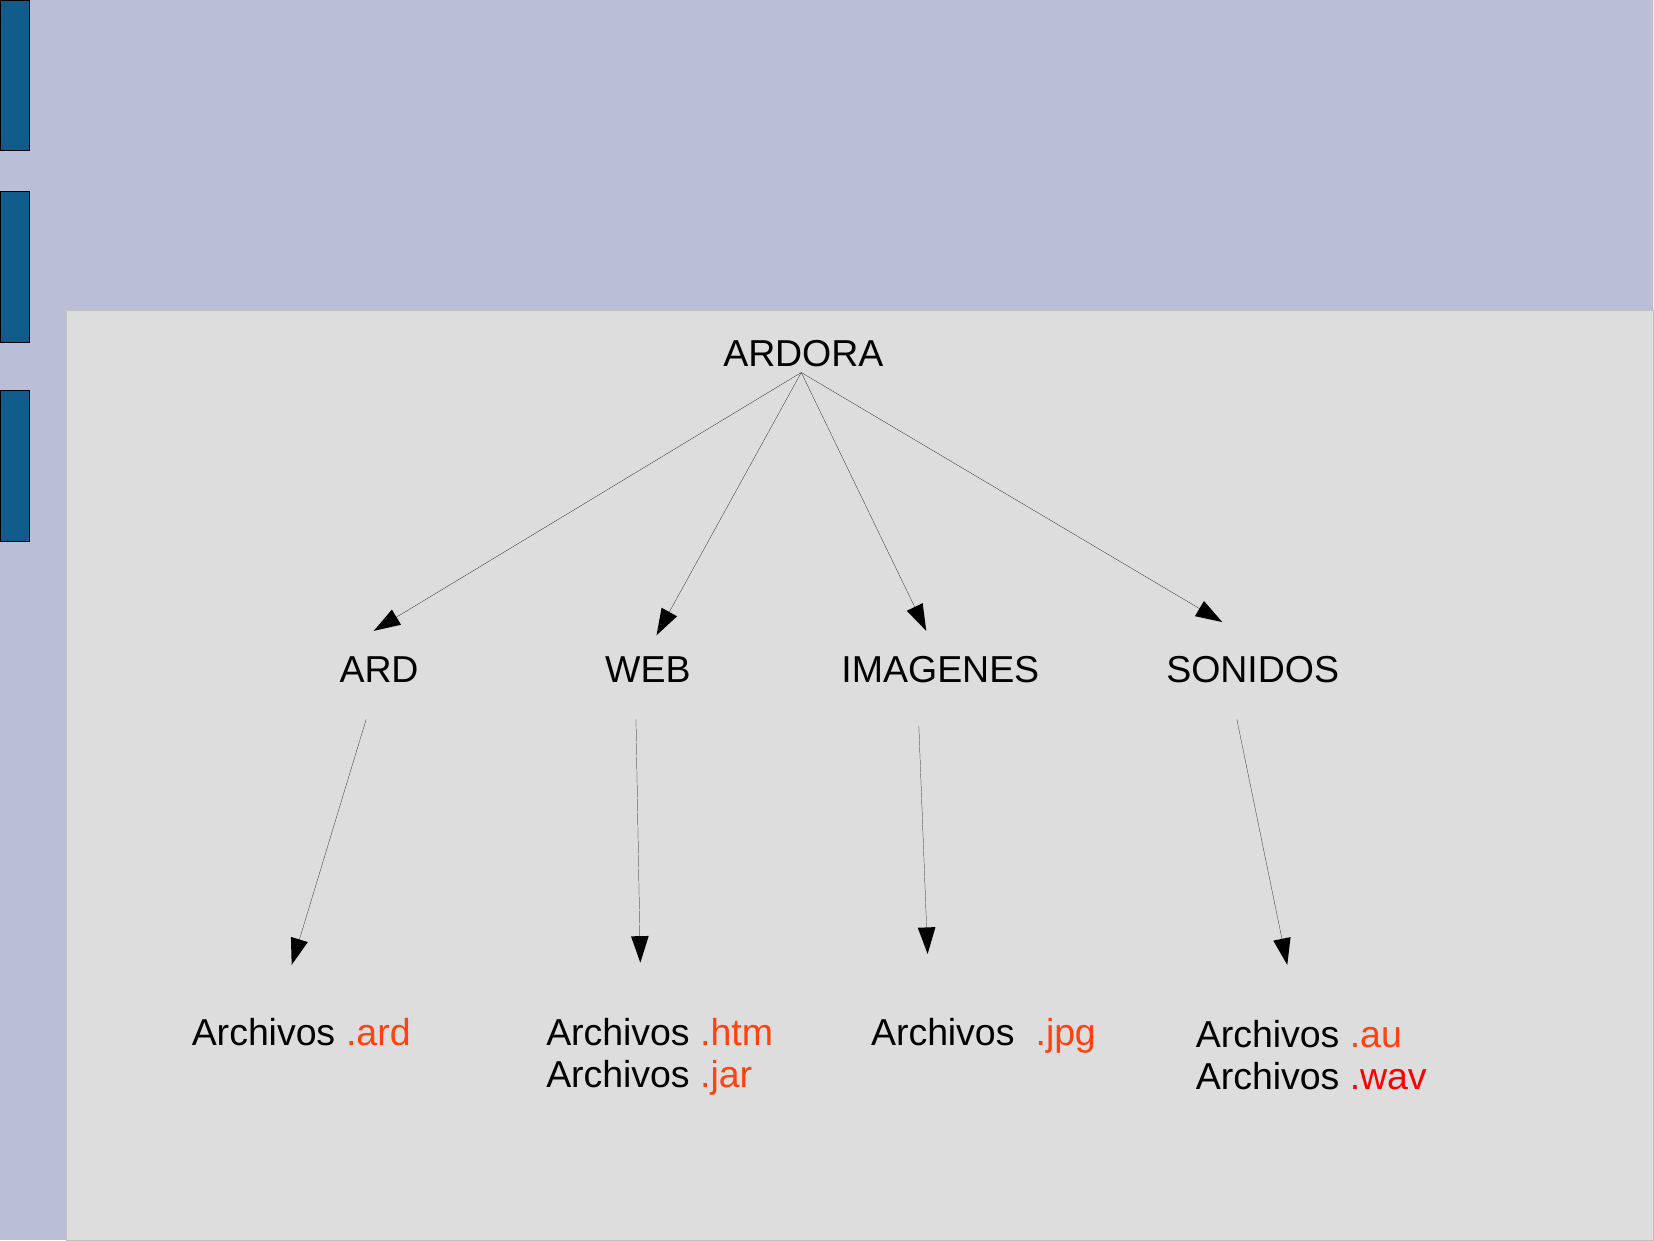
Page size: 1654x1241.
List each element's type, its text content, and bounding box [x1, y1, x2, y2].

text_box Archivos .jpg [856, 1003, 1123, 1061]
text_box Archivos .au Archivos .wav [1181, 1006, 1447, 1106]
text_box IMAGENES [826, 641, 1063, 698]
text_box Archivos .htm Archivos .jar [531, 1003, 798, 1103]
text_box SONIDOS [1151, 641, 1359, 698]
text_box Archivos .ard [177, 1003, 443, 1061]
text_box ARDORA [708, 324, 945, 382]
text_box WEB [590, 641, 709, 698]
text_box ARD [324, 641, 502, 698]
